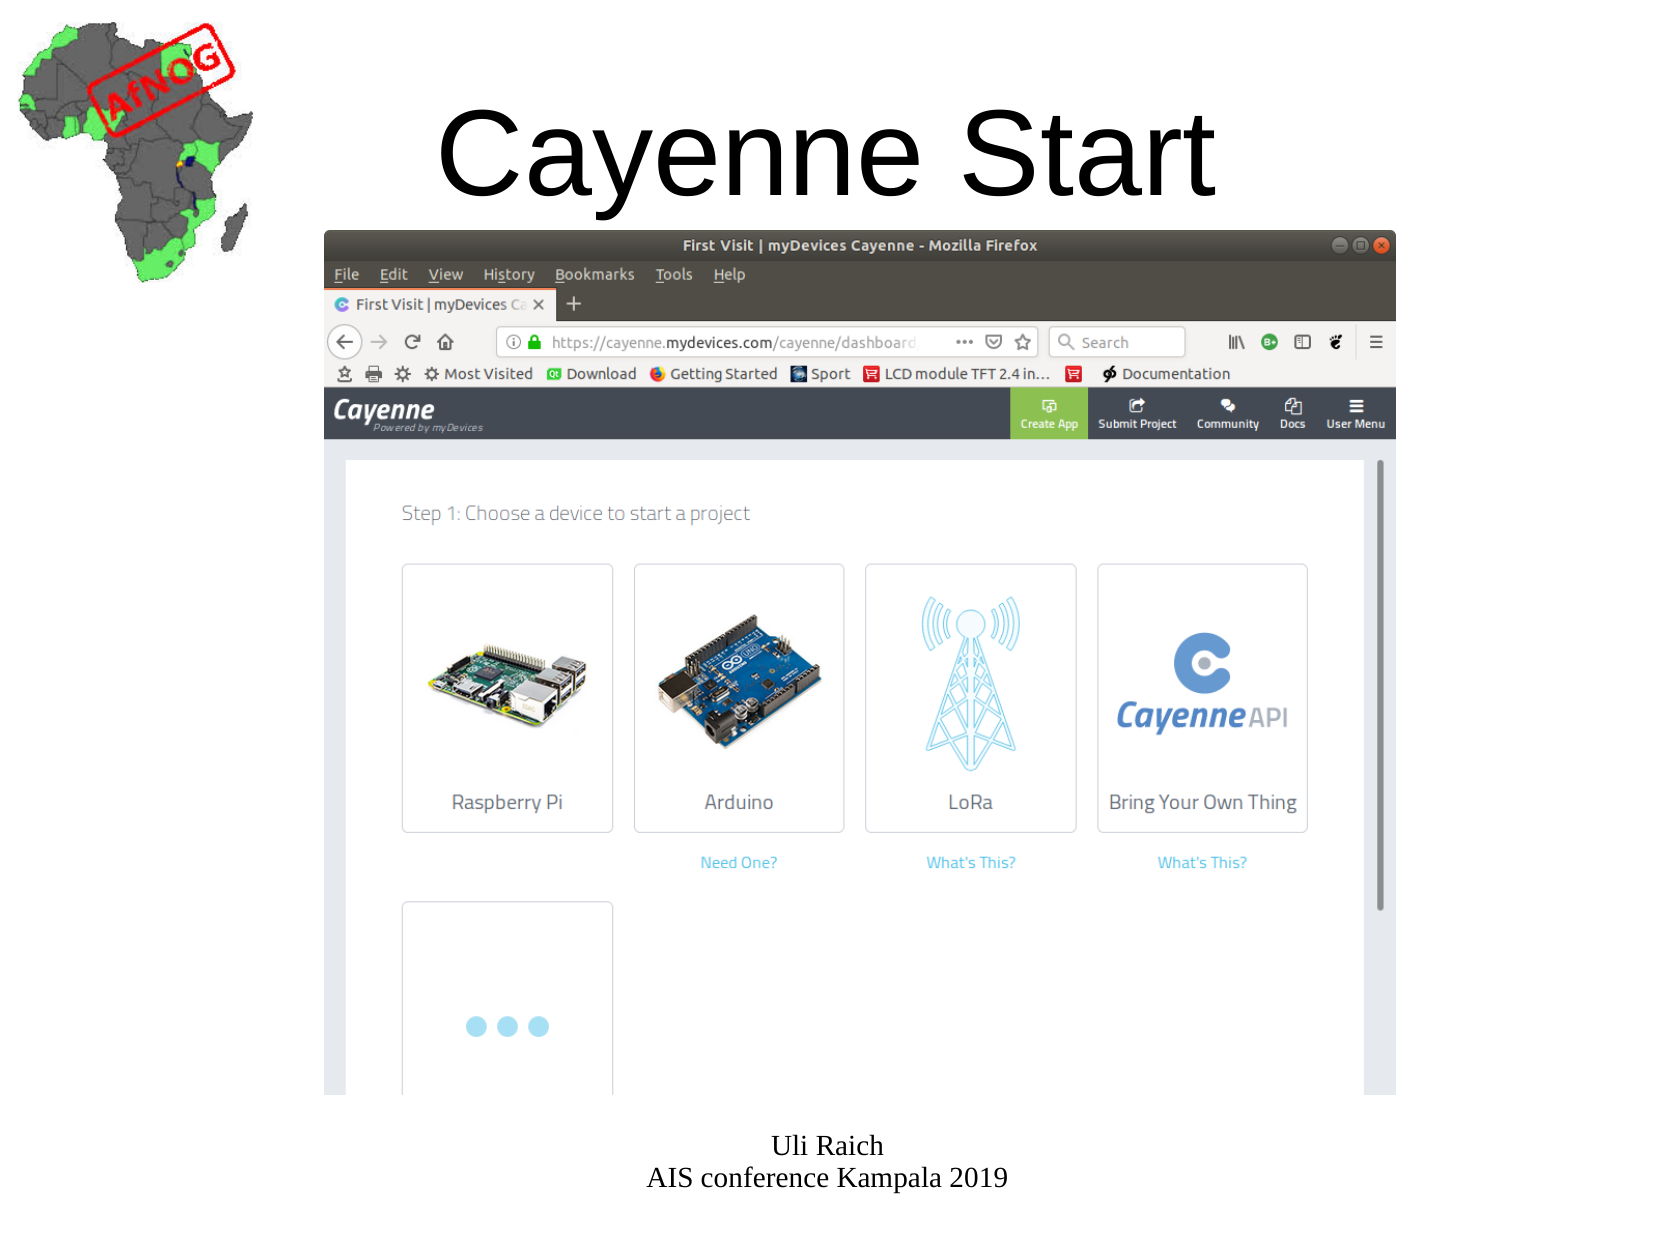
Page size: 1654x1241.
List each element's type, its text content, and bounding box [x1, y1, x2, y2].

picture [324, 230, 1396, 1096]
title Cayenne Start [82, 49, 1571, 257]
picture [9, 0, 259, 291]
